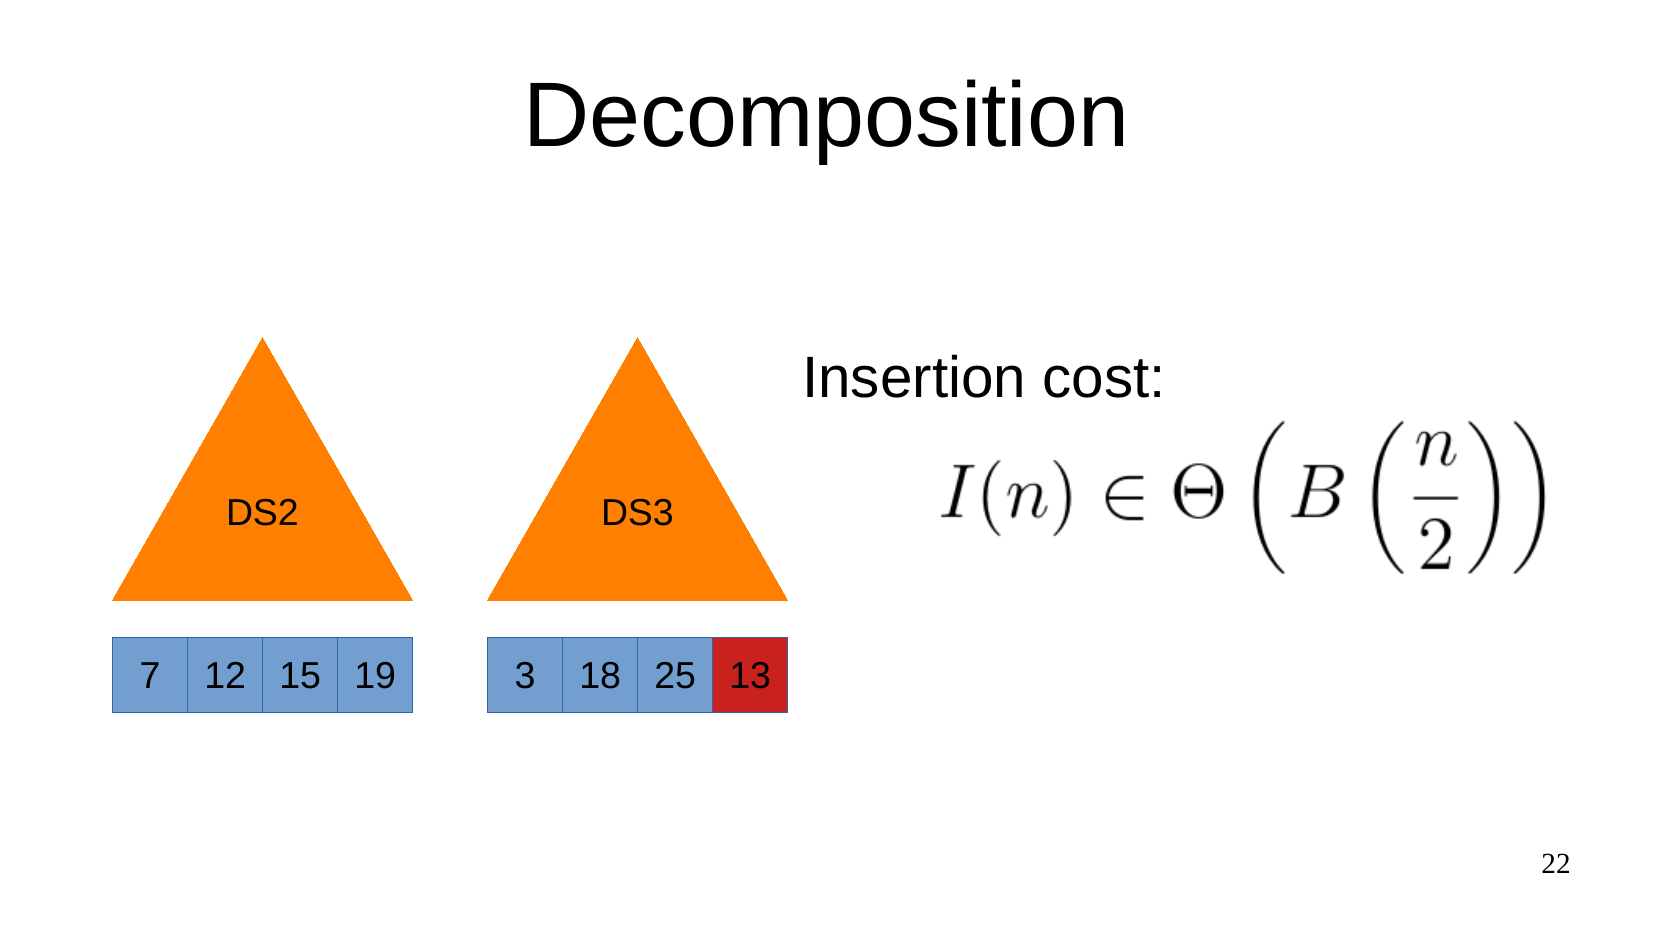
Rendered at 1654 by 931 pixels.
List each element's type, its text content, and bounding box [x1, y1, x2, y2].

text_box 15 [262, 637, 338, 713]
text_box Insertion cost: [787, 337, 1201, 418]
text_box 13 [713, 637, 788, 713]
title Decomposition [82, 37, 1571, 193]
text_box DS3 [487, 337, 788, 601]
text_box 19 [338, 637, 413, 713]
text_box 25 [638, 637, 713, 713]
text_box 3 [487, 637, 562, 713]
text_box 18 [562, 637, 638, 713]
text_box DS2 [112, 337, 413, 601]
picture [918, 374, 1576, 607]
text_box 12 [188, 637, 262, 713]
text_box 7 [112, 637, 188, 713]
